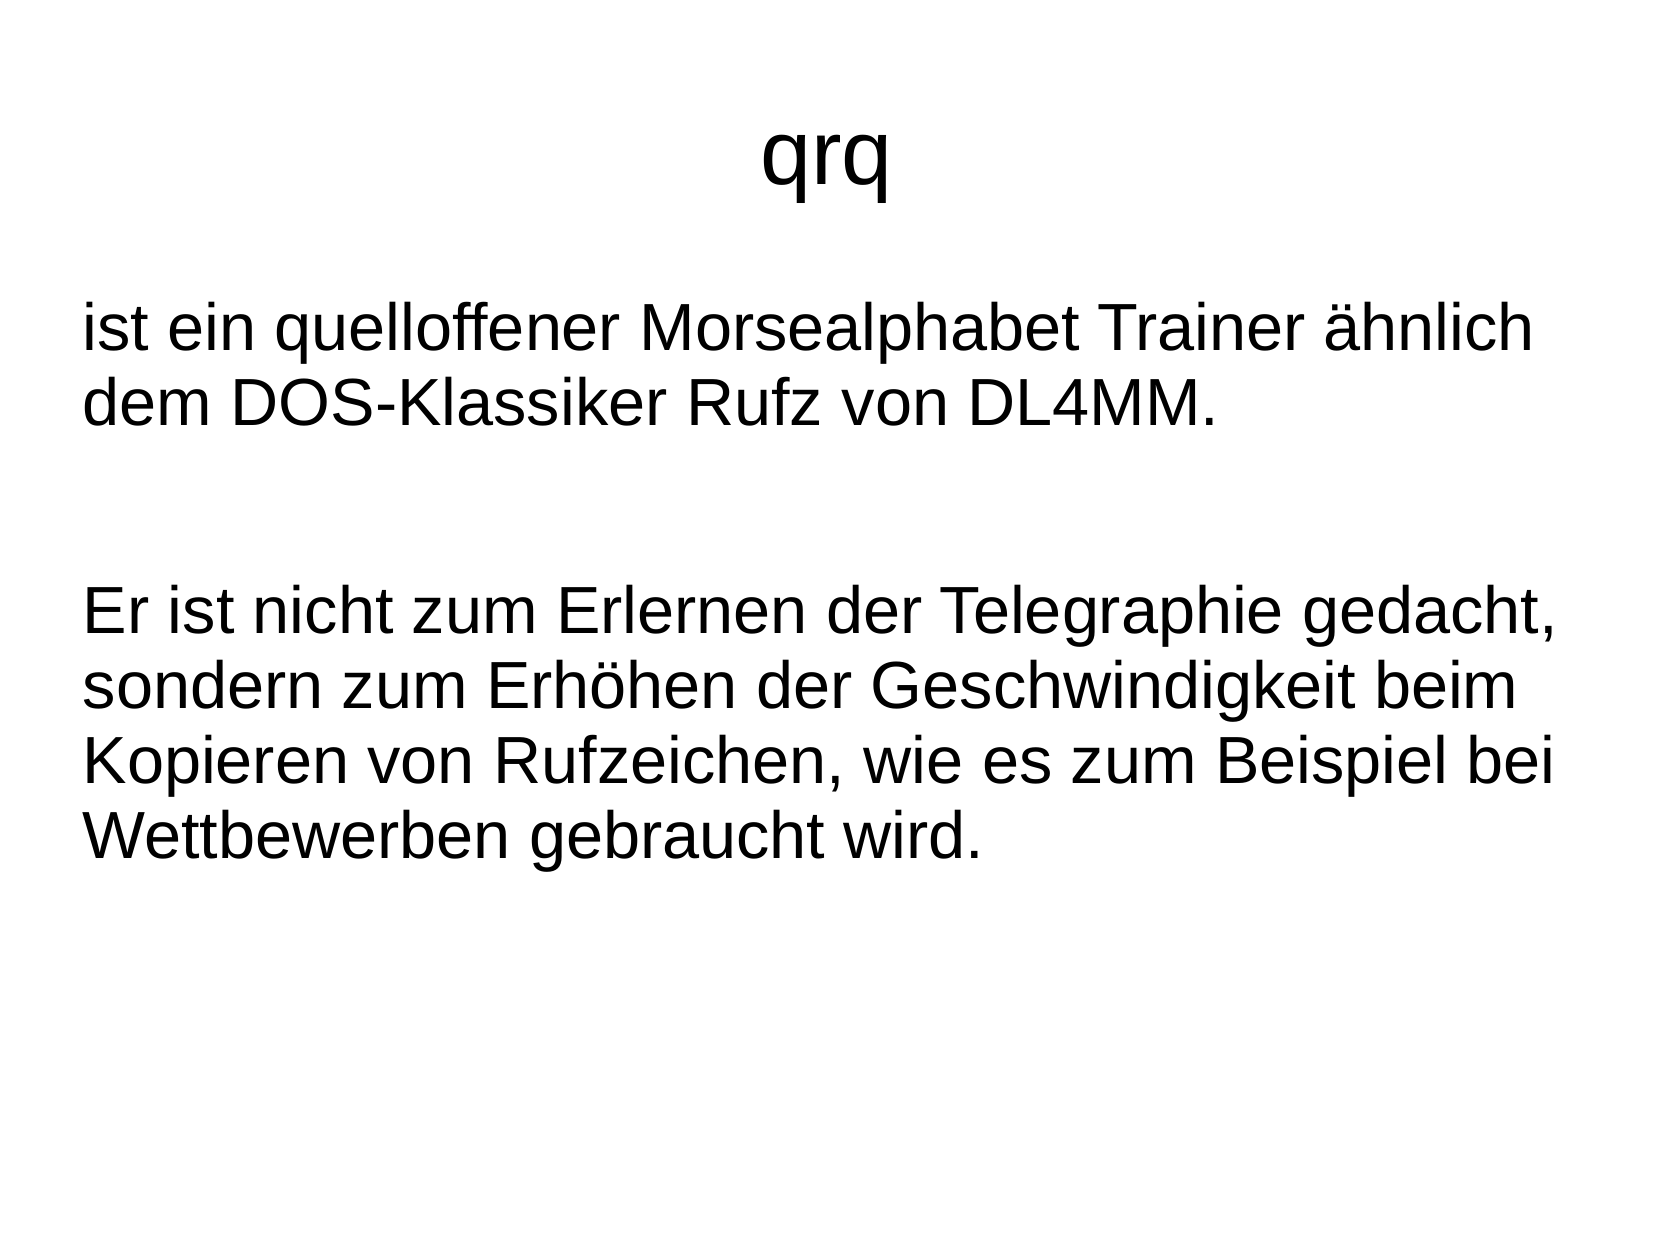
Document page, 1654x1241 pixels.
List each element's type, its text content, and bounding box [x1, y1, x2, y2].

title qrq [82, 49, 1571, 257]
list ist ein quelloffener Morsealphabet Trainer ähnlich dem DOS-Klassiker Rufz von DL4MM. Er ist nicht zum Erlernen der Telegraphie gedacht, sondern zum Erhöhen der Geschwindigkeit beim Kopieren von Rufzeichen, wie es zum Beispiel bei Wettbewerben gebraucht wird. [82, 290, 1571, 1010]
